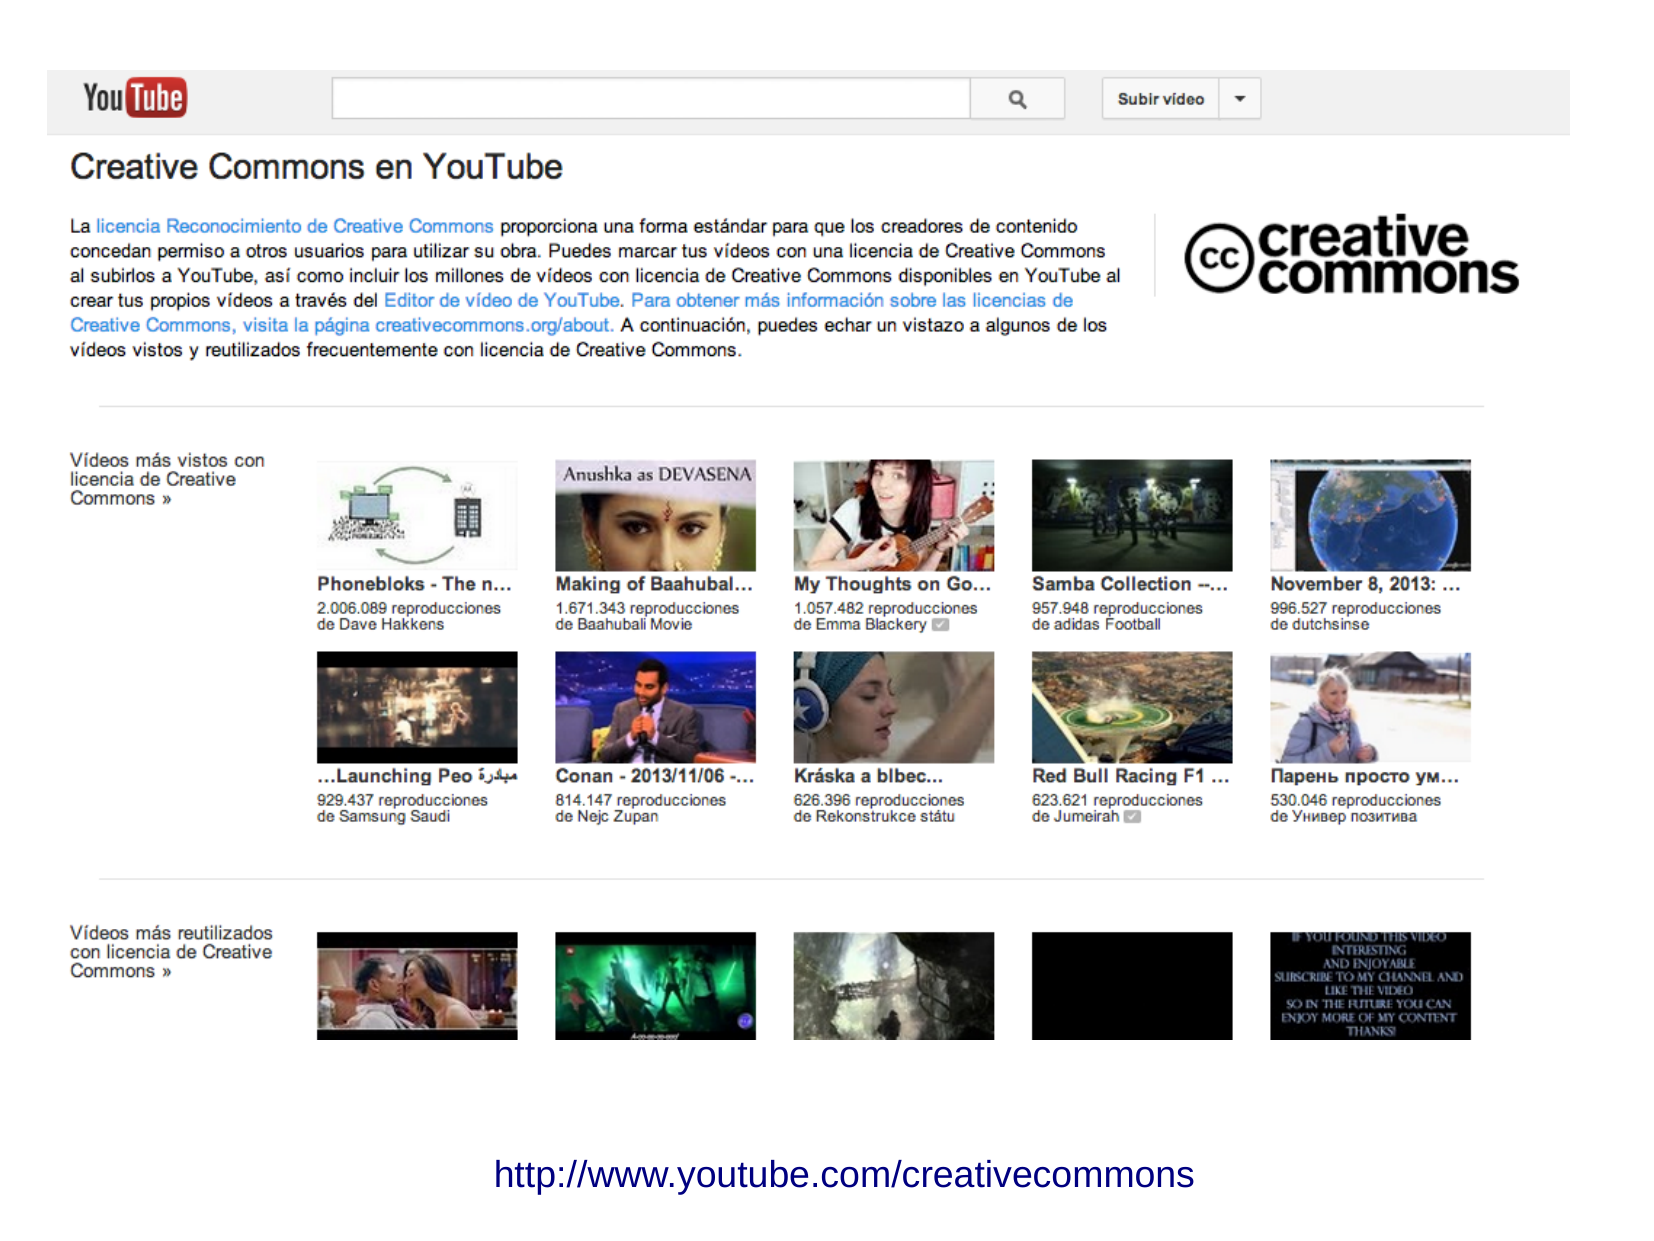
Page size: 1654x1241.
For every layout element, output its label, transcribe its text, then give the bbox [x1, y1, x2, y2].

text_box http://www.youtube.com/creativecommons [70, 1145, 1619, 1198]
picture [47, 70, 1570, 1040]
